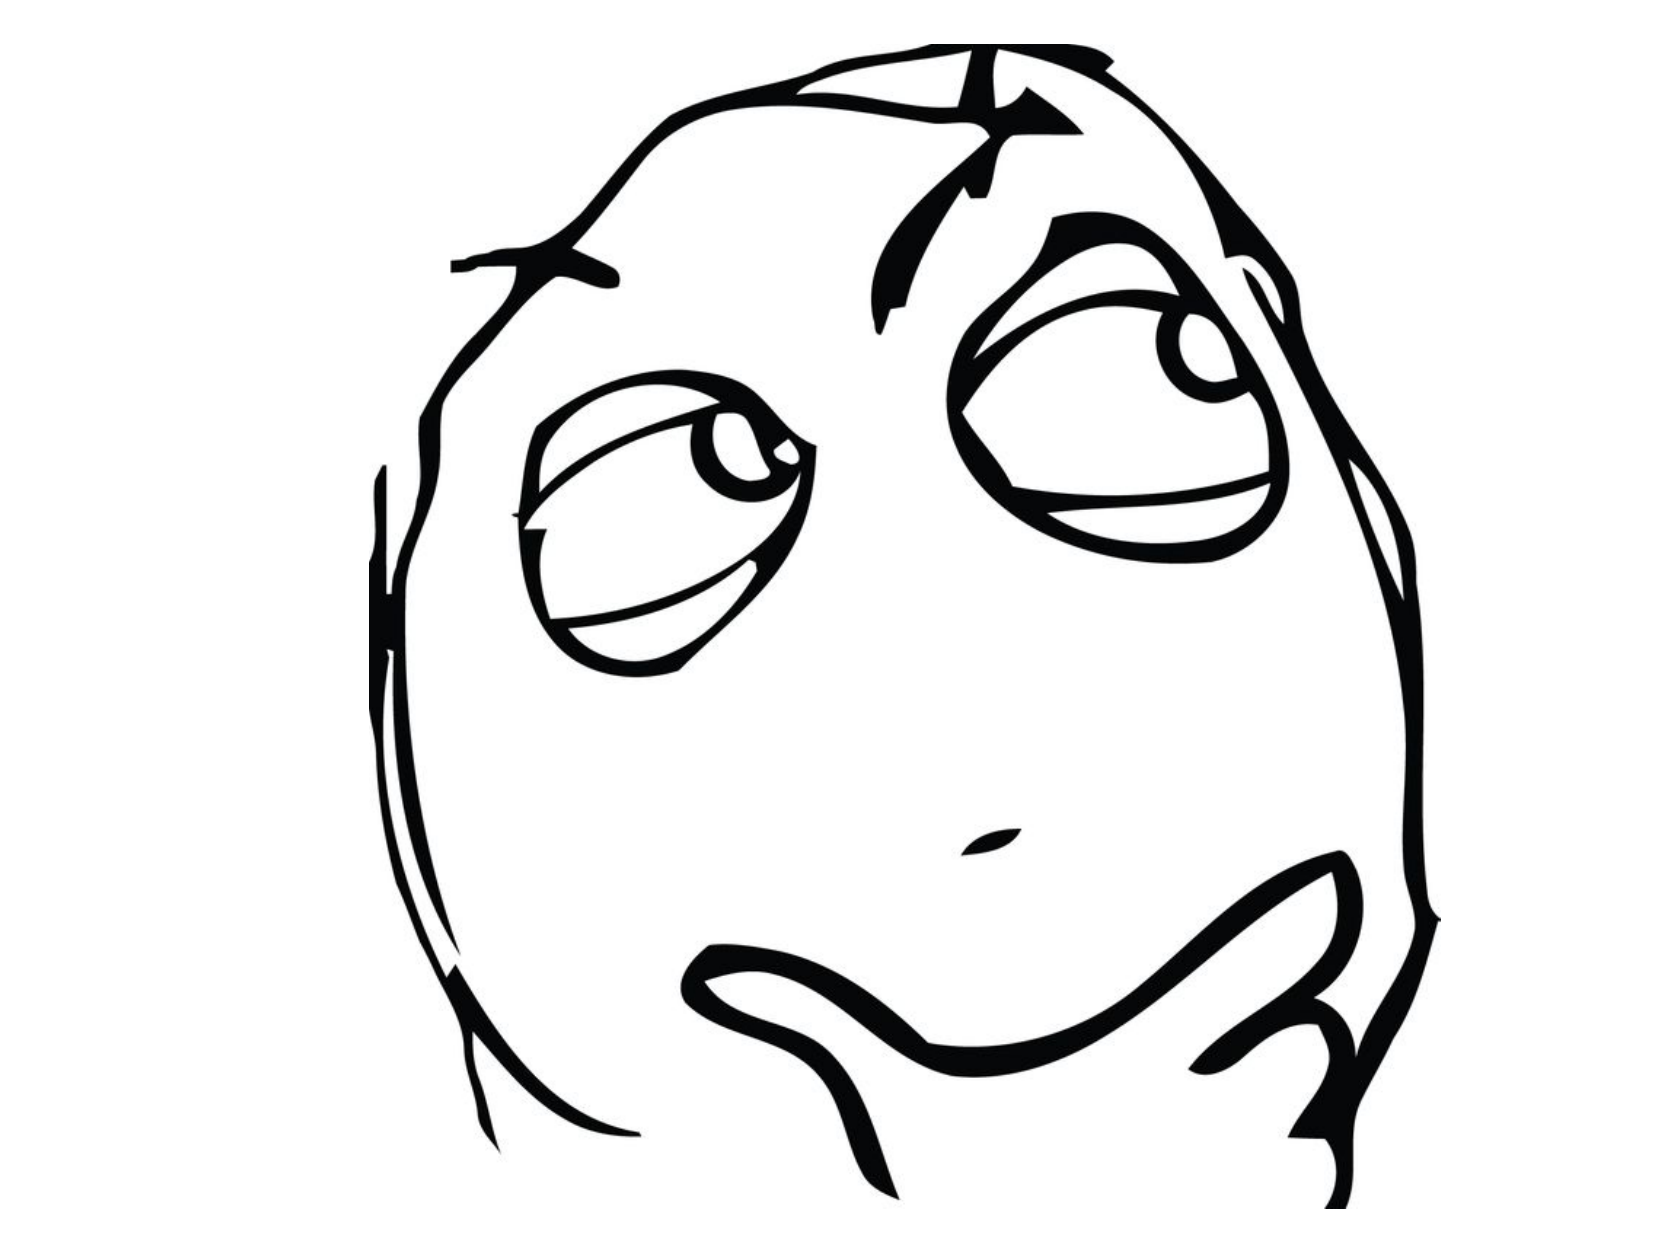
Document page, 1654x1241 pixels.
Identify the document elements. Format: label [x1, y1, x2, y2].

picture [369, 44, 1441, 1209]
